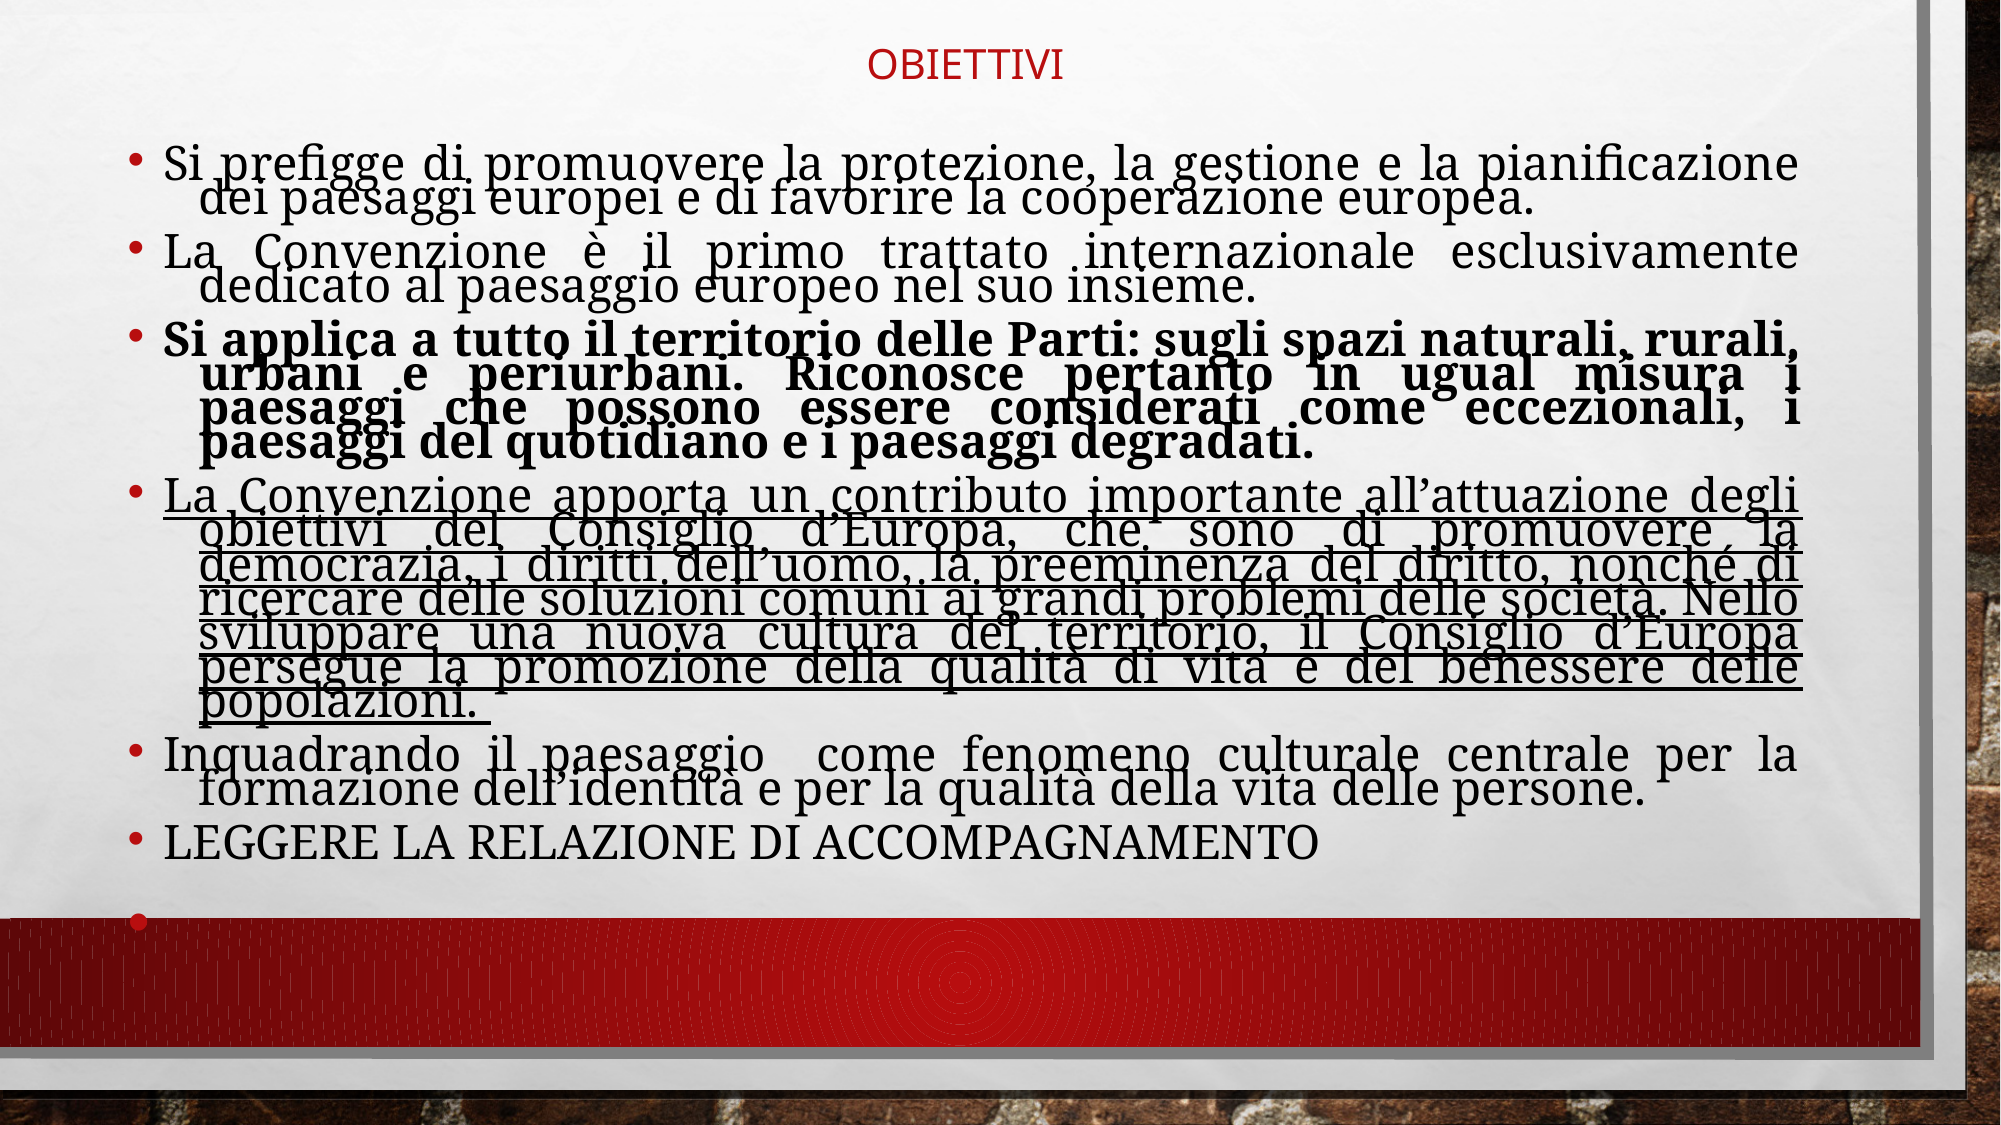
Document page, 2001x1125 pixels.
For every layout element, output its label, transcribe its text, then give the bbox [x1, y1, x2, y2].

list Si prefigge di promuovere la protezione, la gestione e la pianificazione dei paesaggi europei e di favorire la cooperazione europea. La Convenzione è il primo trattato internazionale esclusivamente dedicato al paesaggio europeo nel suo insieme. Si applica a tutto il territorio delle Parti: sugli spazi naturali, rurali, urbani e periurbani. Riconosce pertanto in ugual misura i paesaggi che possono essere considerati come eccezionali, i paesaggi del quotidiano e i paesaggi degradati. La Convenzione apporta un contributo importante all’attuazione degli obiettivi del Consiglio d’Europa, che sono di promuovere la democrazia, i diritti dell’uomo, la preeminenza del diritto, nonché di ricercare delle soluzioni comuni ai grandi problemi delle società. Nello sviluppare una nuova cultura del territorio, il Consiglio d’Europa persegue la promozione della qualità di vita e del benessere delle popolazioni. Inquadrando il paesaggio come fenomeno culturale centrale per la formazione dell’identità e per la qualità della vita delle persone. LEGGERE LA RELAZIONE DI ACCOMPAGNAMENTO [112, 145, 1818, 882]
title obiettivi [112, 21, 1819, 110]
